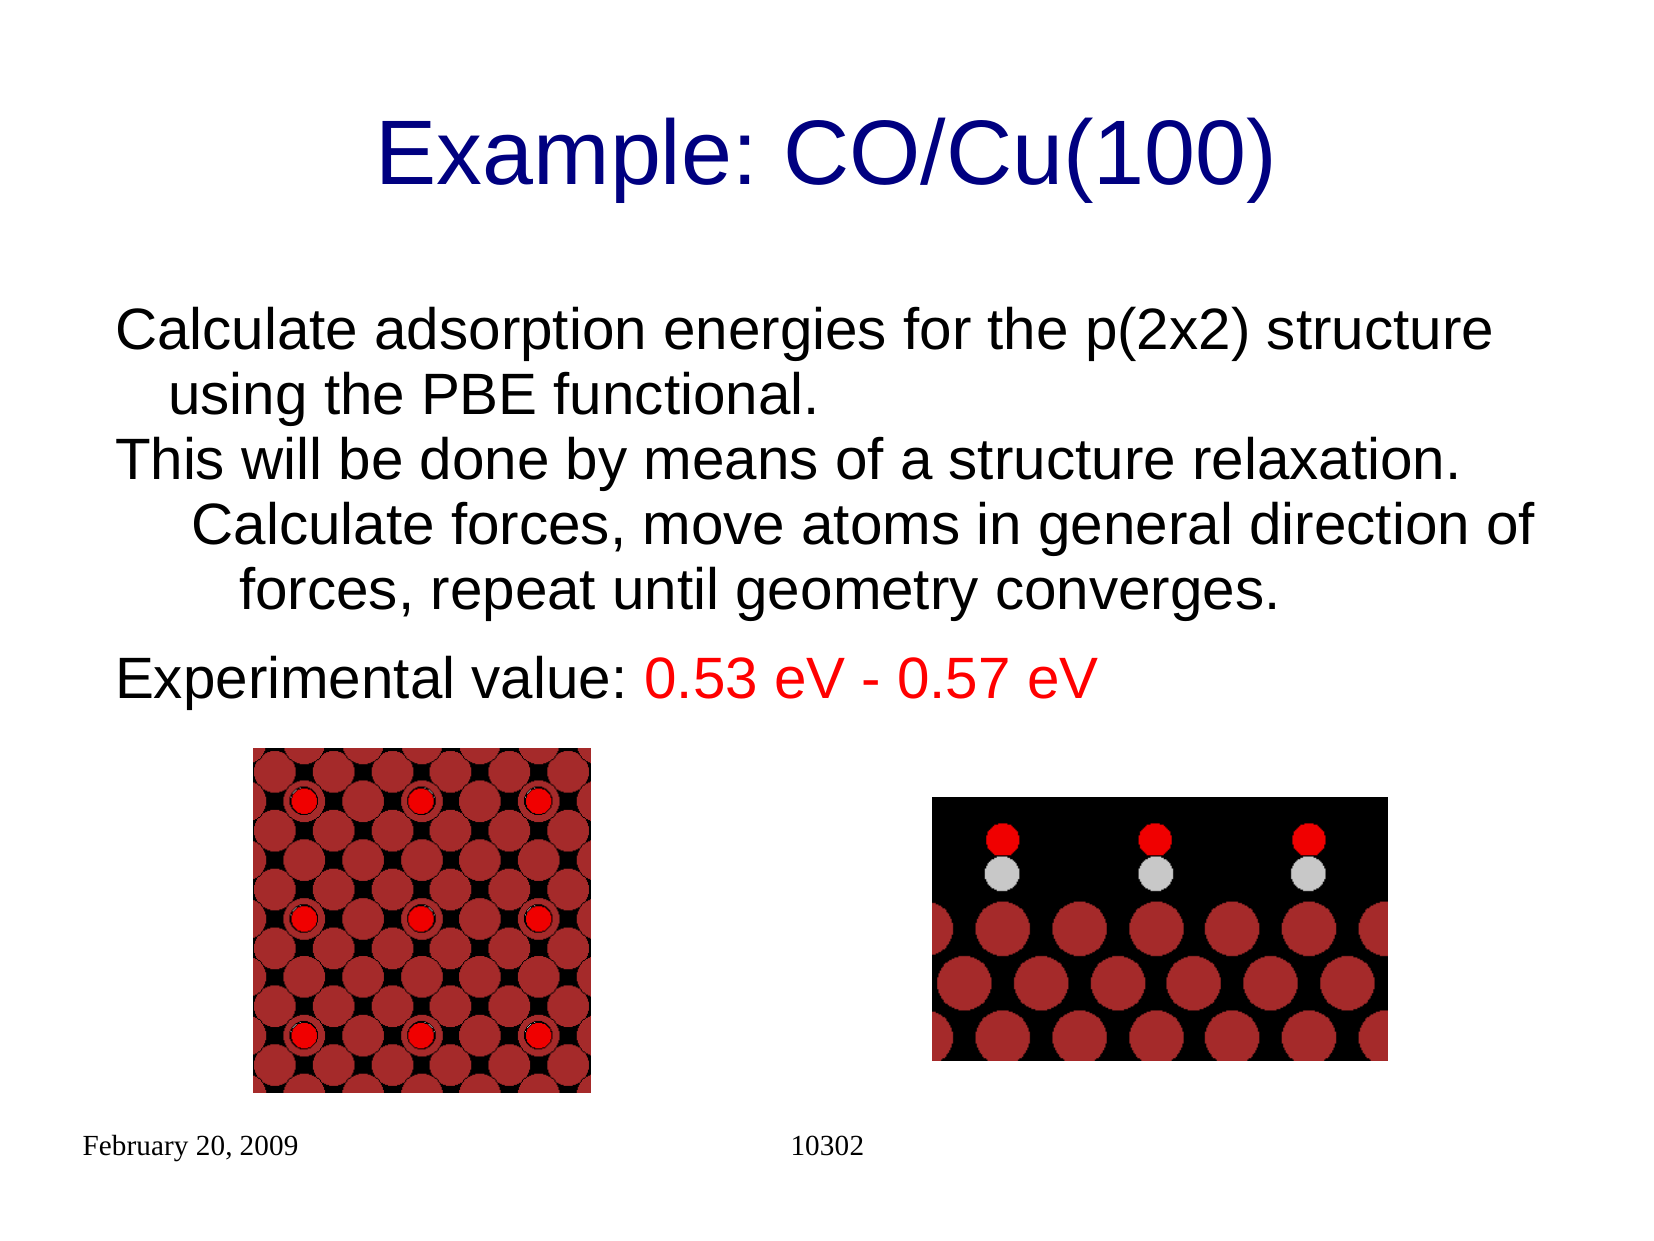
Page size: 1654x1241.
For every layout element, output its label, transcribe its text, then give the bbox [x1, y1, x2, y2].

list Calculate adsorption energies for the p(2x2) structure using the PBE functional. This will be done by means of a structure relaxation. Calculate forces, move atoms in general direction of forces, repeat until geometry converges. Experimental value: 0.53 eV - 0.57 eV [82, 289, 1571, 799]
picture [253, 748, 591, 1093]
title Example: CO/Cu(100) [82, 49, 1571, 257]
picture [932, 797, 1388, 1061]
